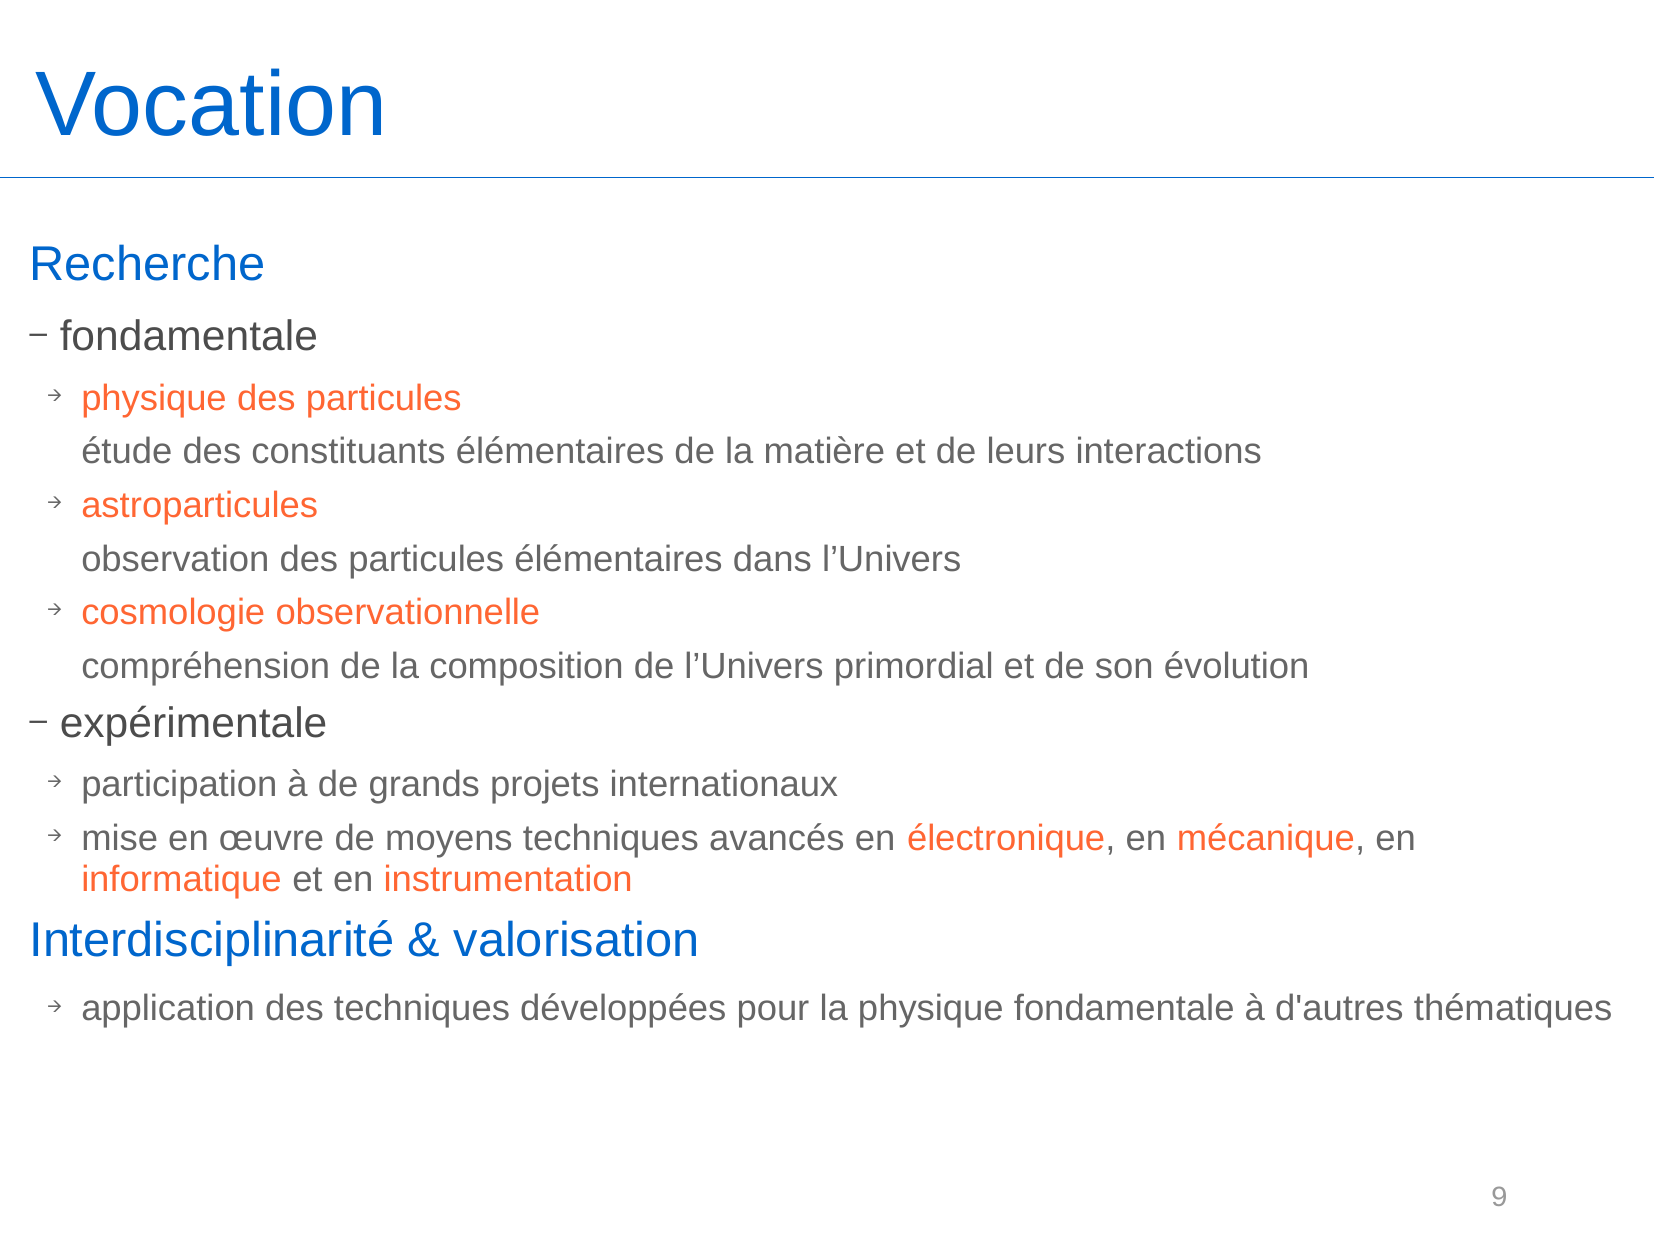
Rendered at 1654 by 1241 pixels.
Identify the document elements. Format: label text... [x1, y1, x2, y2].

list Recherche fondamentale physique des particules étude des constituants élémentaires de la matière et de leurs interactions astroparticules observation des particules élémentaires dans l’Univers cosmologie observationnelle compréhension de la composition de l’Univers primordial et de son évolution expérimentale participation à de grands projets internationaux mise en œuvre de moyens techniques avancés en électronique, en mécanique, en informatique et en instrumentation Interdisciplinarité & valorisation application des techniques développées pour la physique fondamentale à d'autres thématiques [29, 236, 1625, 1055]
title Vocation [35, 29, 1589, 178]
